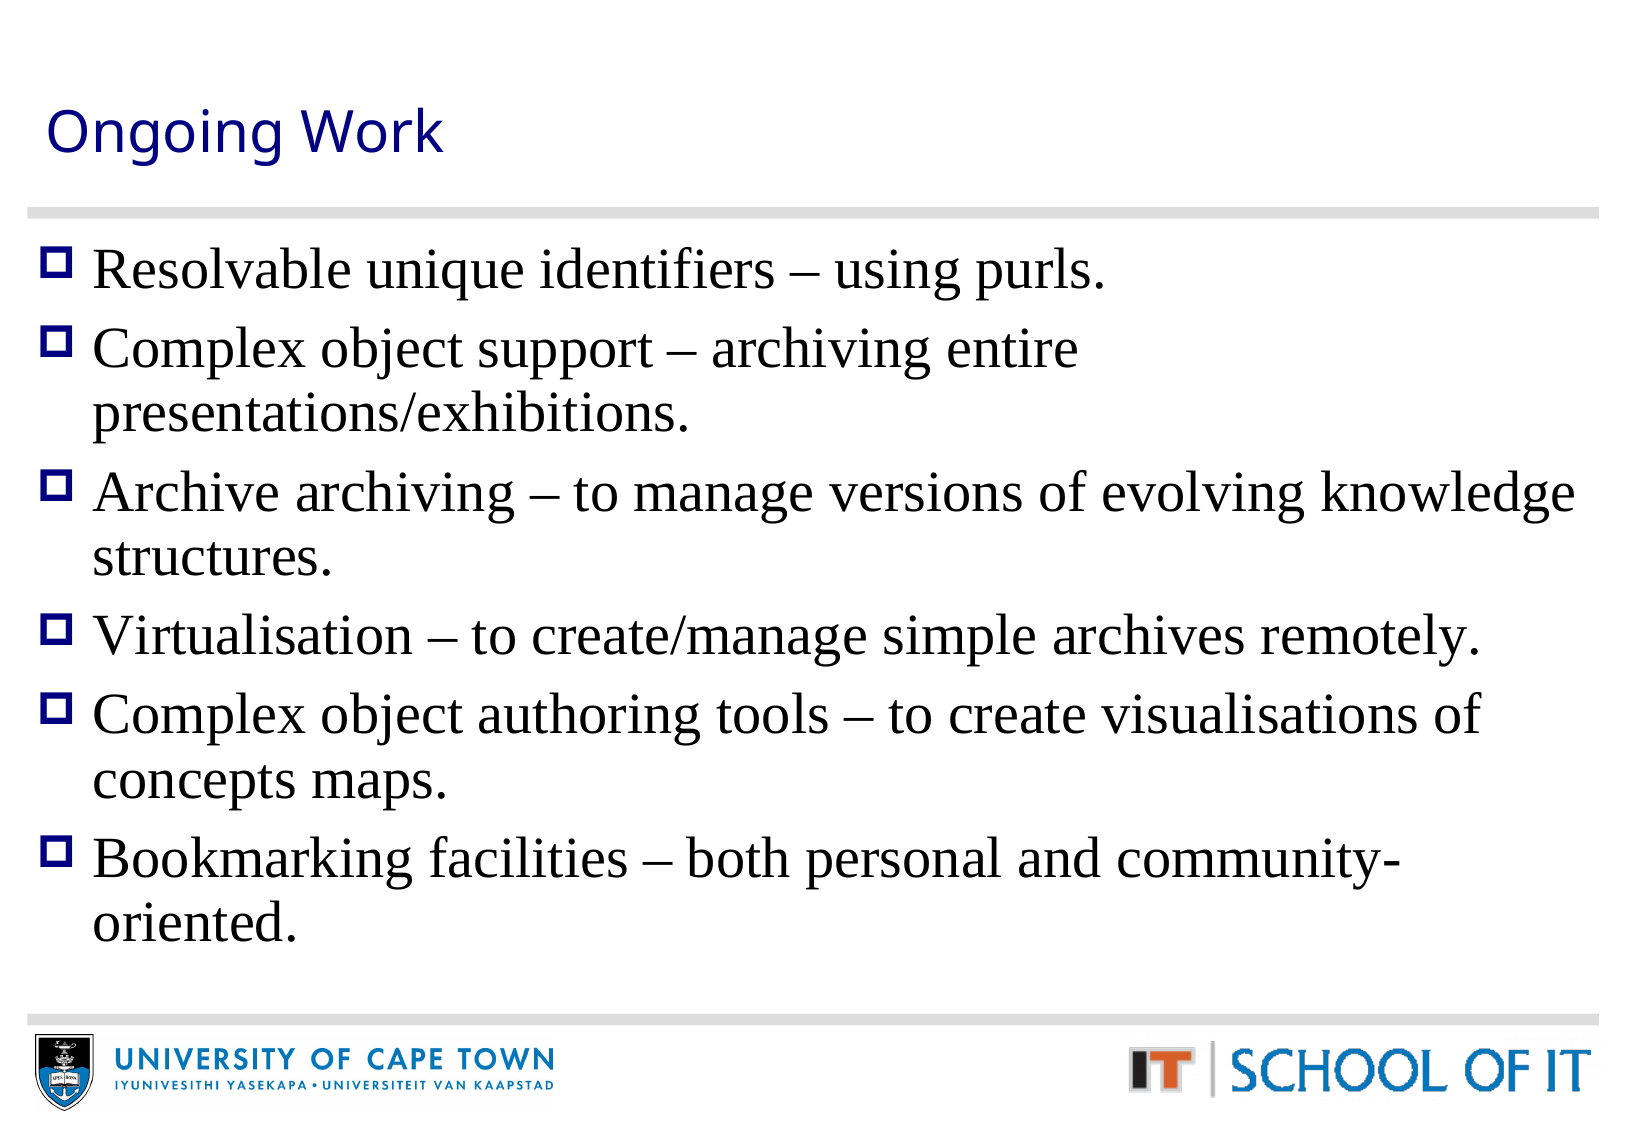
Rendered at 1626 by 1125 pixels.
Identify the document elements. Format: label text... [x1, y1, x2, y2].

list Resolvable unique identifiers – using purls. Complex object support – archiving entire presentations/exhibitions. Archive archiving – to manage versions of evolving knowledge structures. Virtualisation – to create/manage simple archives remotely. Complex object authoring tools – to create visualisations of concepts maps. Bookmarking facilities – both personal and community-oriented. [36, 236, 1579, 998]
title Ongoing Work [45, 66, 1583, 194]
picture [35, 1034, 553, 1111]
picture [1118, 1030, 1606, 1109]
